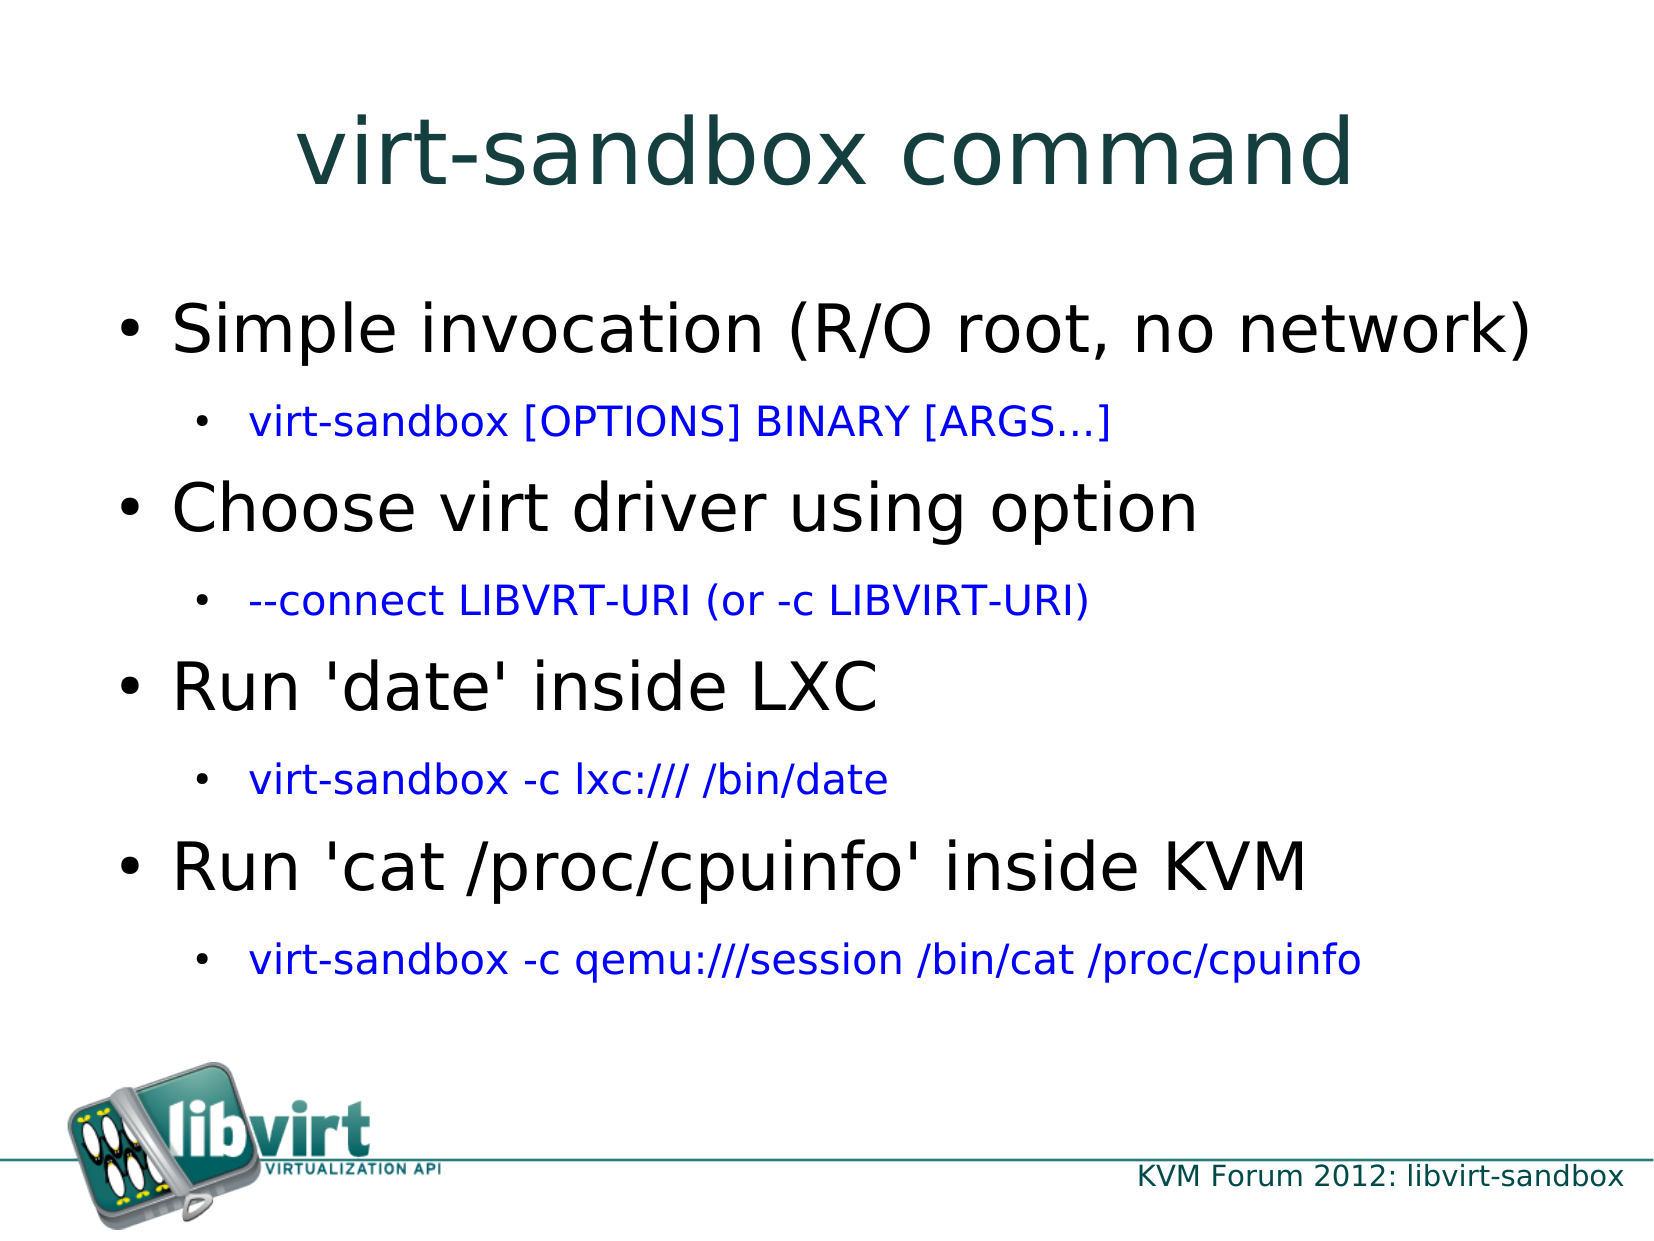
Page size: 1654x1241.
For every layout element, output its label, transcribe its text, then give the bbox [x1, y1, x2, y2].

list Simple invocation (R/O root, no network) virt-sandbox [OPTIONS] BINARY [ARGS...] Choose virt driver using option --connect LIBVRT-URI (or -c LIBVIRT-URI) Run 'date' inside LXC virt-sandbox -c lxc:/// /bin/date Run 'cat /proc/cpuinfo' inside KVM virt-sandbox -c qemu:///session /bin/cat /proc/cpuinfo [82, 290, 1571, 1062]
picture [0, 1062, 1654, 1230]
text_box KVM Forum 2012: libvirt-sandbox [1122, 1151, 1654, 1211]
title virt-sandbox command [82, 49, 1571, 257]
